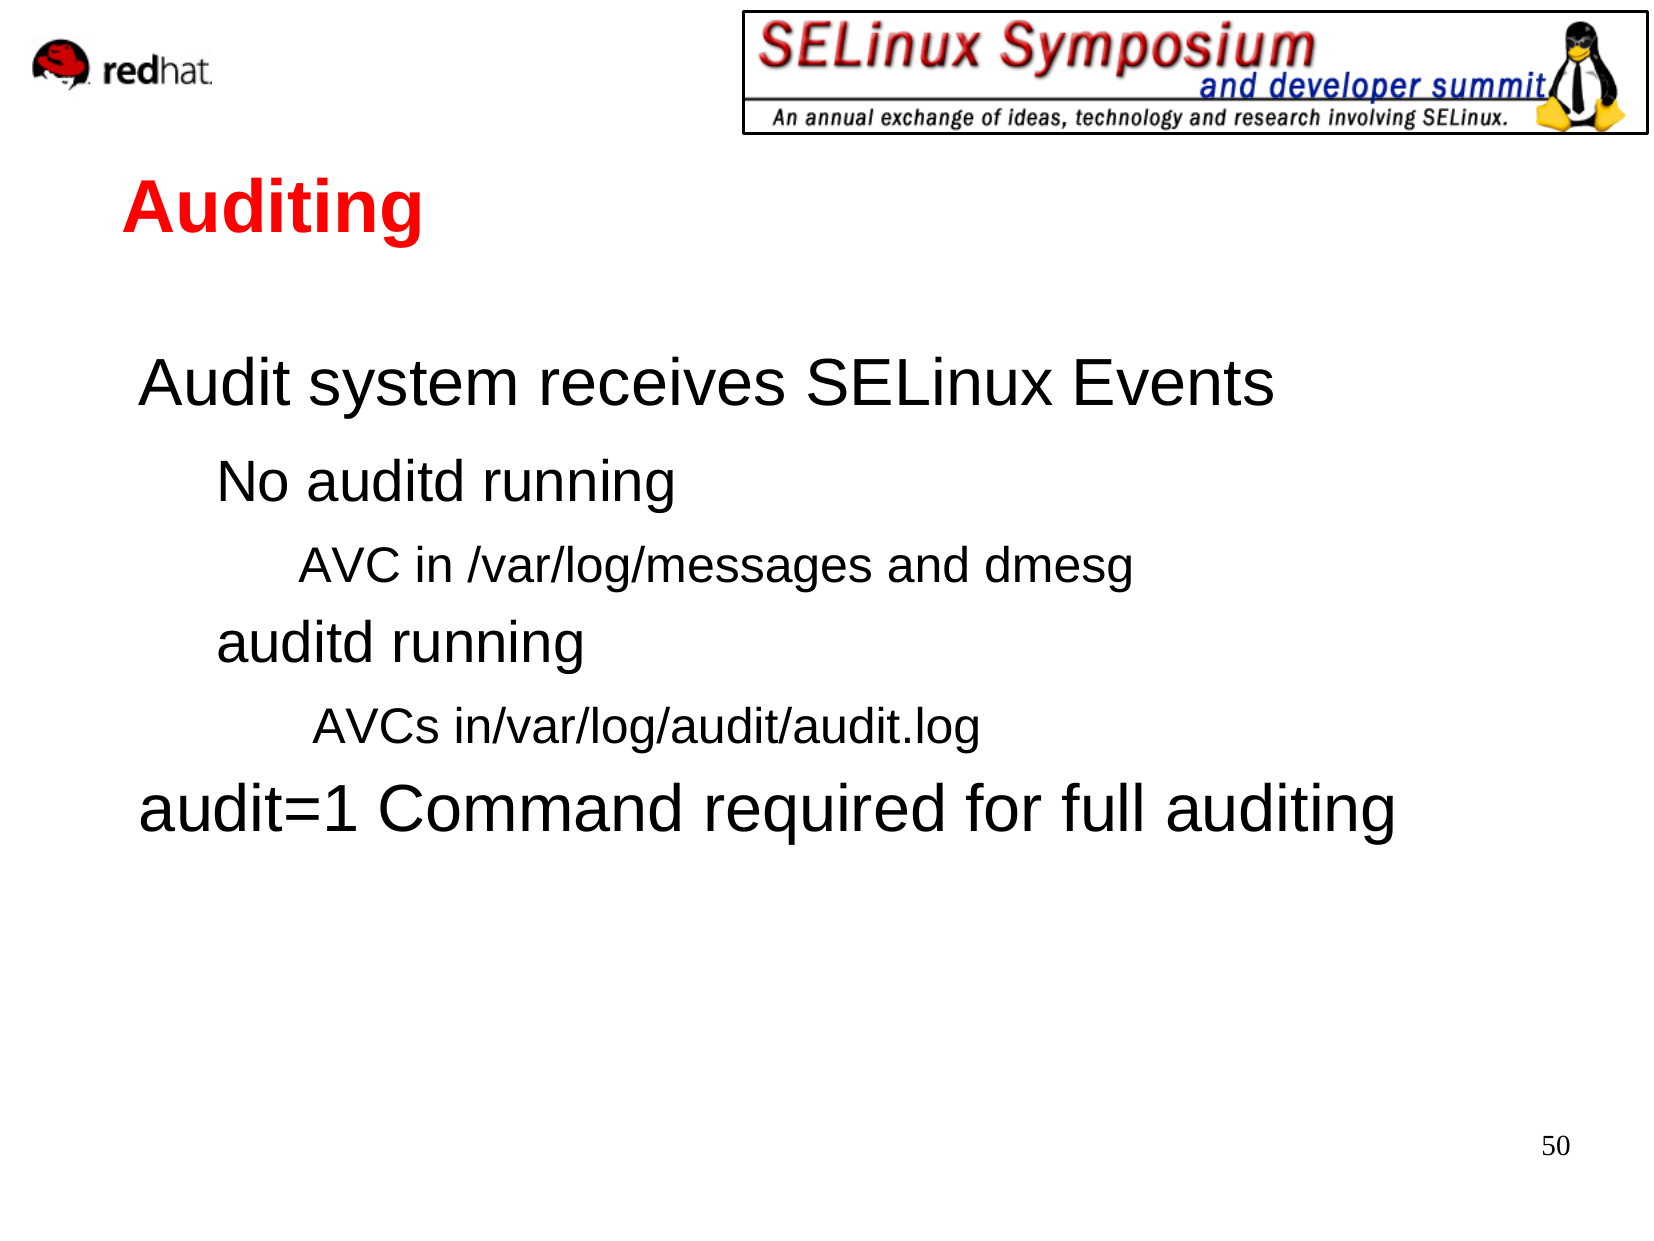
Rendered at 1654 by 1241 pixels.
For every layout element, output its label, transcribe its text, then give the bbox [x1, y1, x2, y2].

picture [745, 13, 1646, 132]
picture [31, 37, 212, 98]
title Auditing [121, 102, 1534, 310]
list Audit system receives SELinux Events No auditd running AVC in /var/log/messages and dmesg auditd running AVCs in/var/log/audit/audit.log audit=1 Command required for full auditing [121, 344, 1534, 1126]
